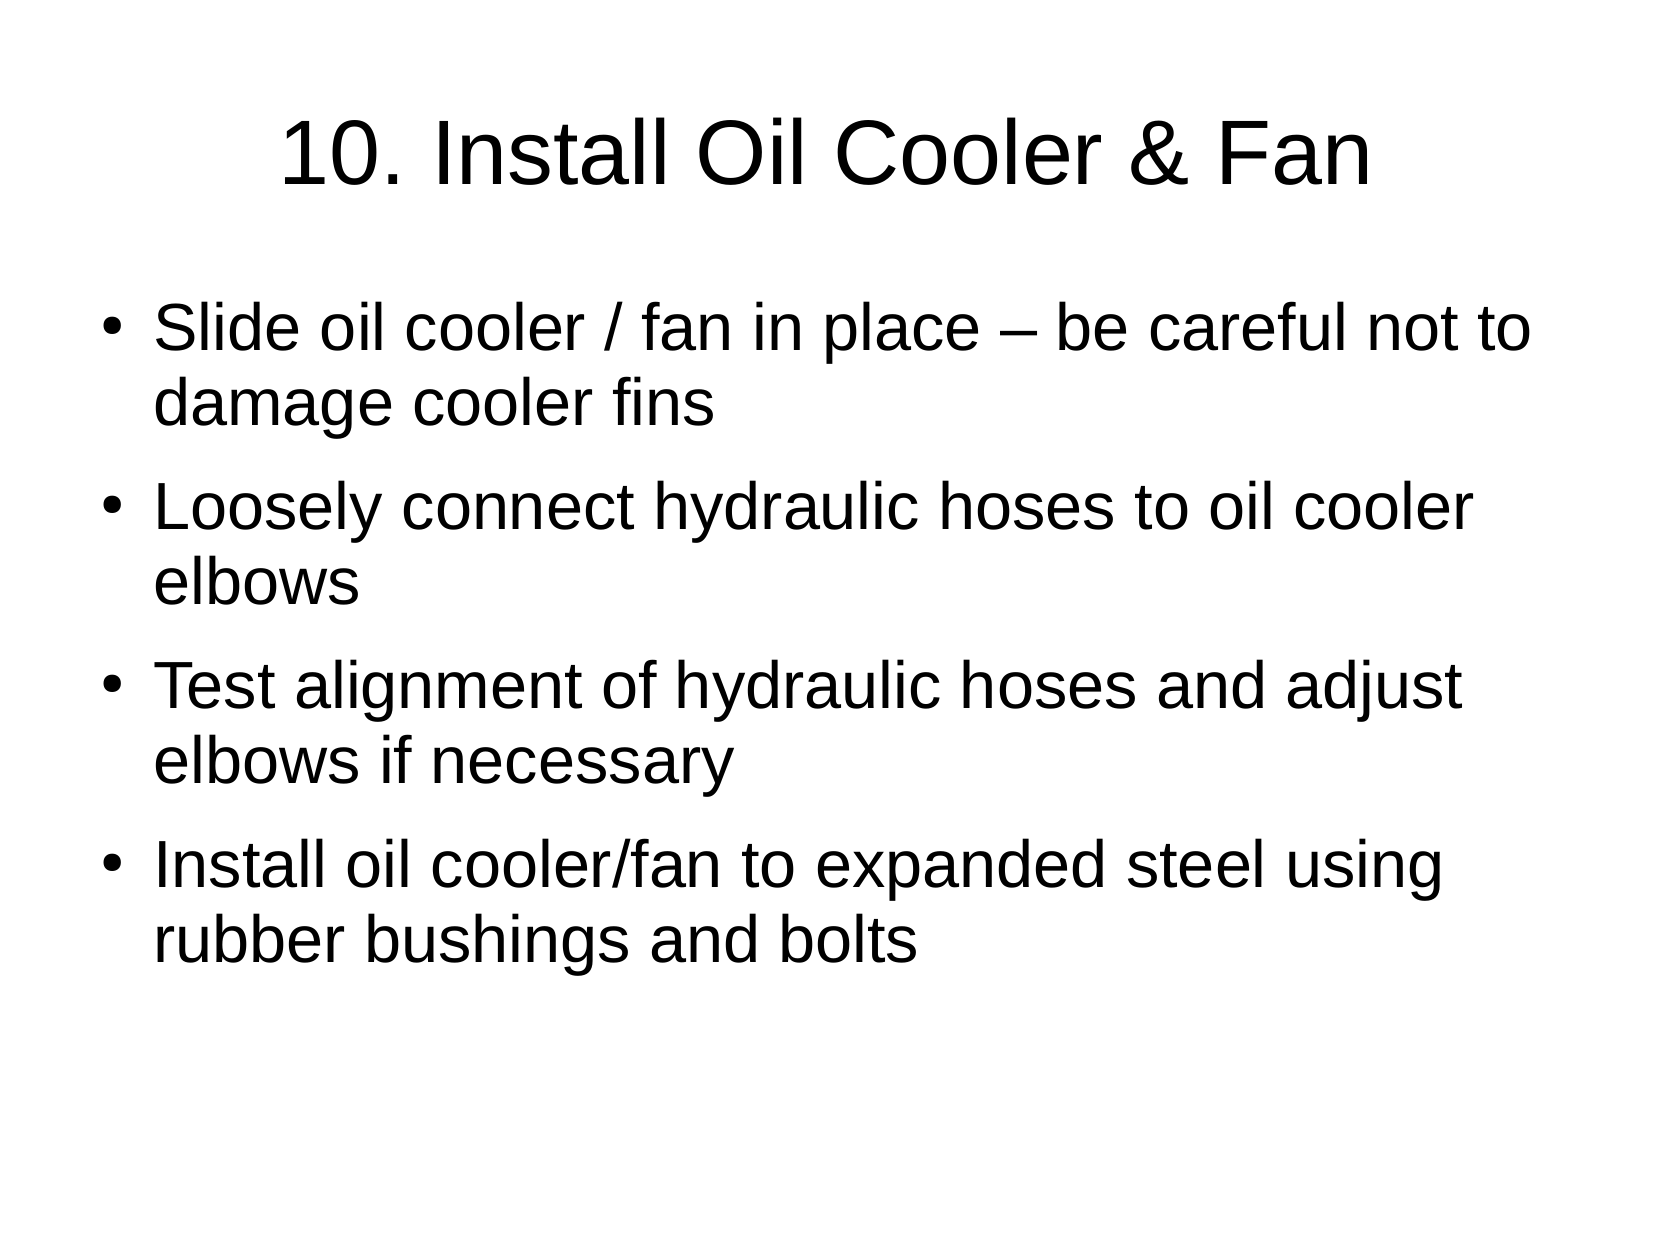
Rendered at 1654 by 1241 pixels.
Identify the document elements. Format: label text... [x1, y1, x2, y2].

title 10. Install Oil Cooler & Fan [82, 49, 1571, 257]
list Slide oil cooler / fan in place – be careful not to damage cooler fins Loosely connect hydraulic hoses to oil cooler elbows Test alignment of hydraulic hoses and adjust elbows if necessary Install oil cooler/fan to expanded steel using rubber bushings and bolts [82, 290, 1538, 1010]
